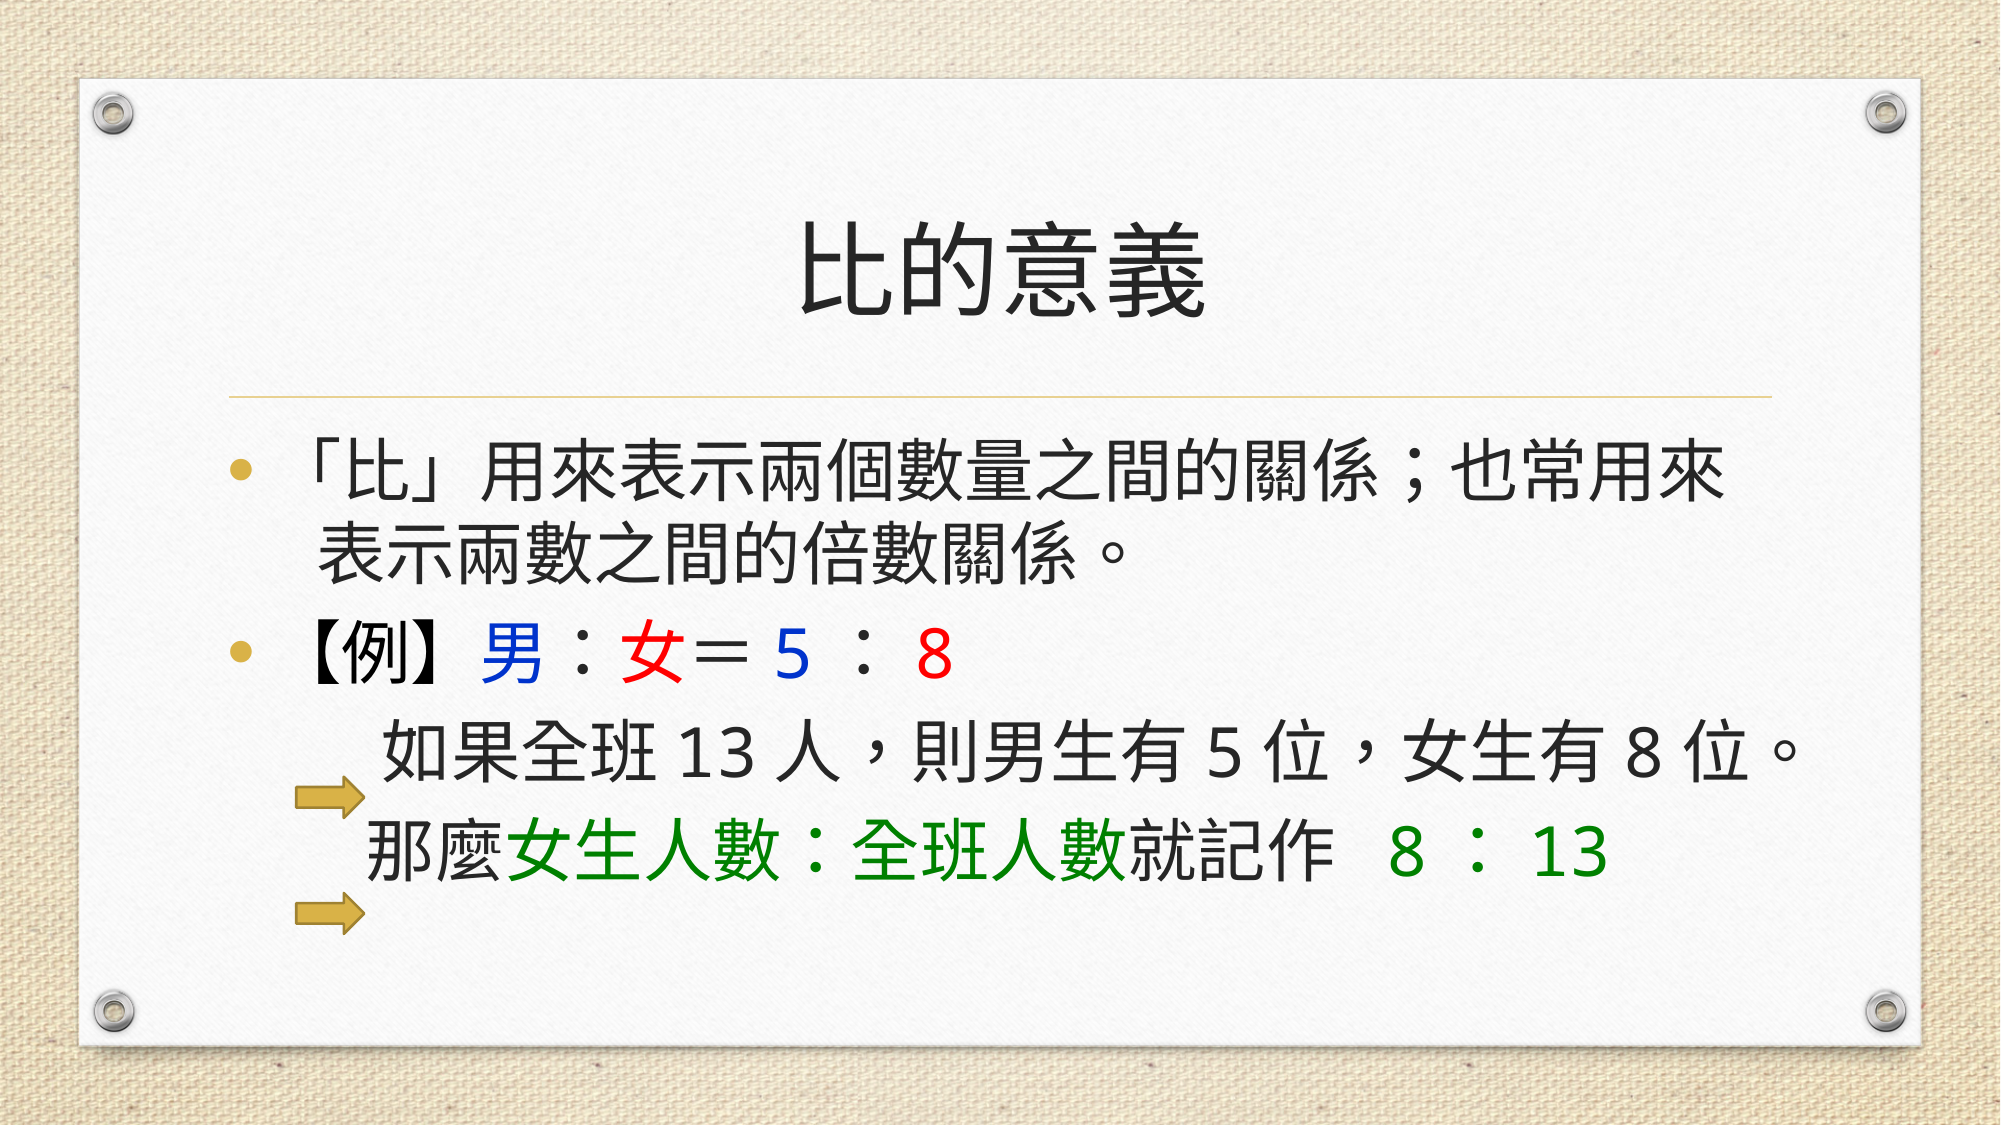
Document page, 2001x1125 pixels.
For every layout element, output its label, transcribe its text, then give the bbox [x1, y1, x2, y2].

text_box [296, 892, 365, 934]
title 比的意義 [212, 161, 1788, 376]
list 「比」用來表示兩個數量之間的關係；也常用來表示兩數之間的倍數關係。 【例】男：女＝5：8 如果全班13人，則男生有5位，女生有8位。 那麼女生人數：全班人數就記作 8：13 [212, 419, 1788, 964]
text_box [296, 776, 365, 818]
